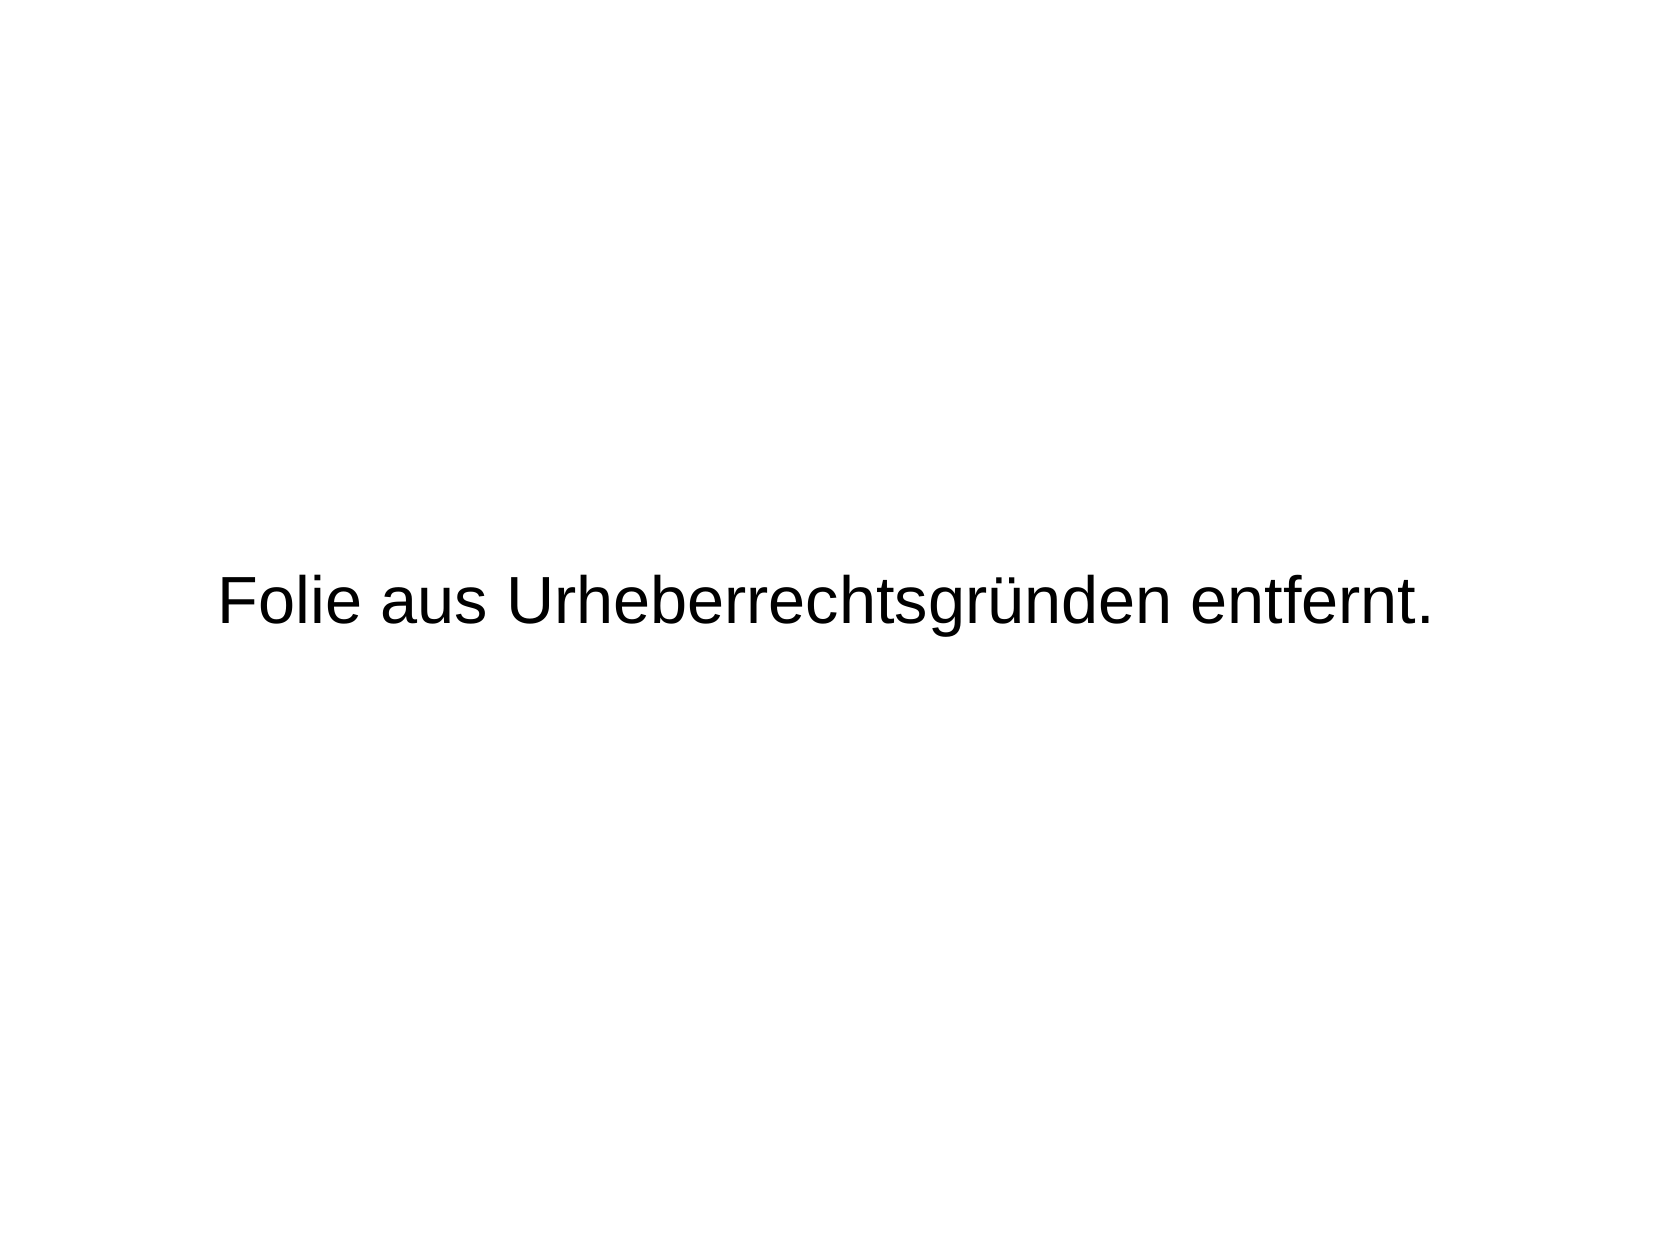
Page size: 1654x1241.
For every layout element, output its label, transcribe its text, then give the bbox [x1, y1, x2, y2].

subtitle Folie aus Urheberrechtsgründen entfernt. [82, 120, 1571, 1081]
